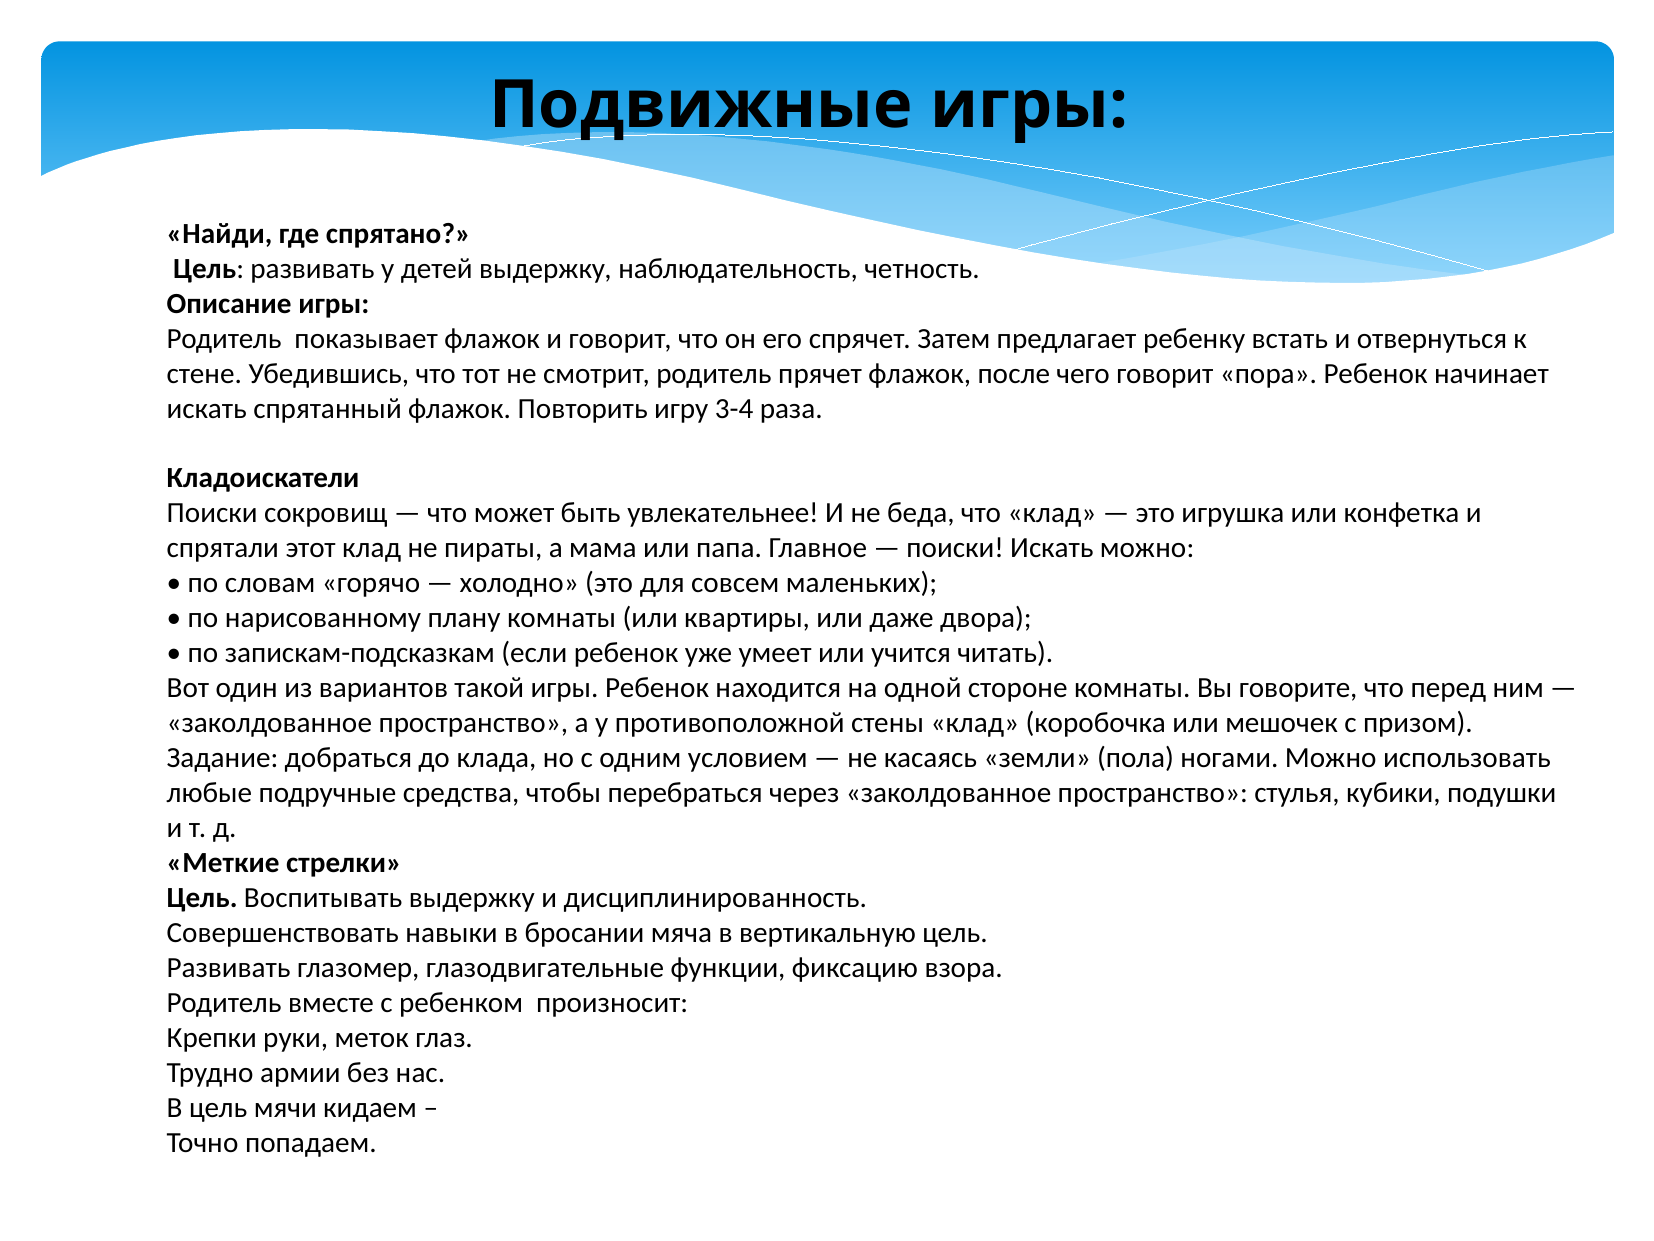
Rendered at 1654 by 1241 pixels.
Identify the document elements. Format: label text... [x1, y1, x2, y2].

text_box «Найди, где спрятано?» Цель: развивать у детей выдержку, наблюдательность, четность. Описание игры: Родитель показывает флажок и говорит, что он его спрячет. Затем предлагает ребенку встать и отвернуться к стене. Убедившись, что тот не смотрит, родитель прячет флажок, после чего говорит «пора». Ребенок начинает искать спрятанный флажок. Повторить игру 3-4 раза. Кладоискатели Поиски сокровищ — что может быть увлекательнее! И не беда, что «клад» — это игрушка или конфетка и спрятали этот клад не пираты, а мама или папа. Главное — поиски! Искать можно: • по словам «горячо — холодно» (это для совсем маленьких); • по нарисованному плану комнаты (или квартиры, или даже двора); • по запискам-подсказкам (если ребенок уже умеет или учится читать). Вот один из вариантов такой игры. Ребенок находится на одной стороне комнаты. Вы говорите, что перед ним — «заколдованное пространство», а у противоположной стены «клад» (коробочка или мешочек с призом). Задание: добраться до клада, но с одним условием — не касаясь «земли» (пола) ногами. Можно использовать любые подручные средства, чтобы перебраться через «заколдованное пространство»: стулья, кубики, подушки и т. д. «Меткие стрелки» Цель. Воспитывать выдержку и дисциплинированность. Совершенствовать навыки в бросании мяча в вертикальную цель. Развивать глазомер, глазодвигательные функции, фиксацию взора. Родитель вместе с ребенком произносит: Крепки руки, меток глаз. Трудно армии без нас. В цель мячи кидаем – Точно попадаем. [152, 207, 1593, 1241]
text_box Подвижные игры: [0, 53, 1618, 148]
